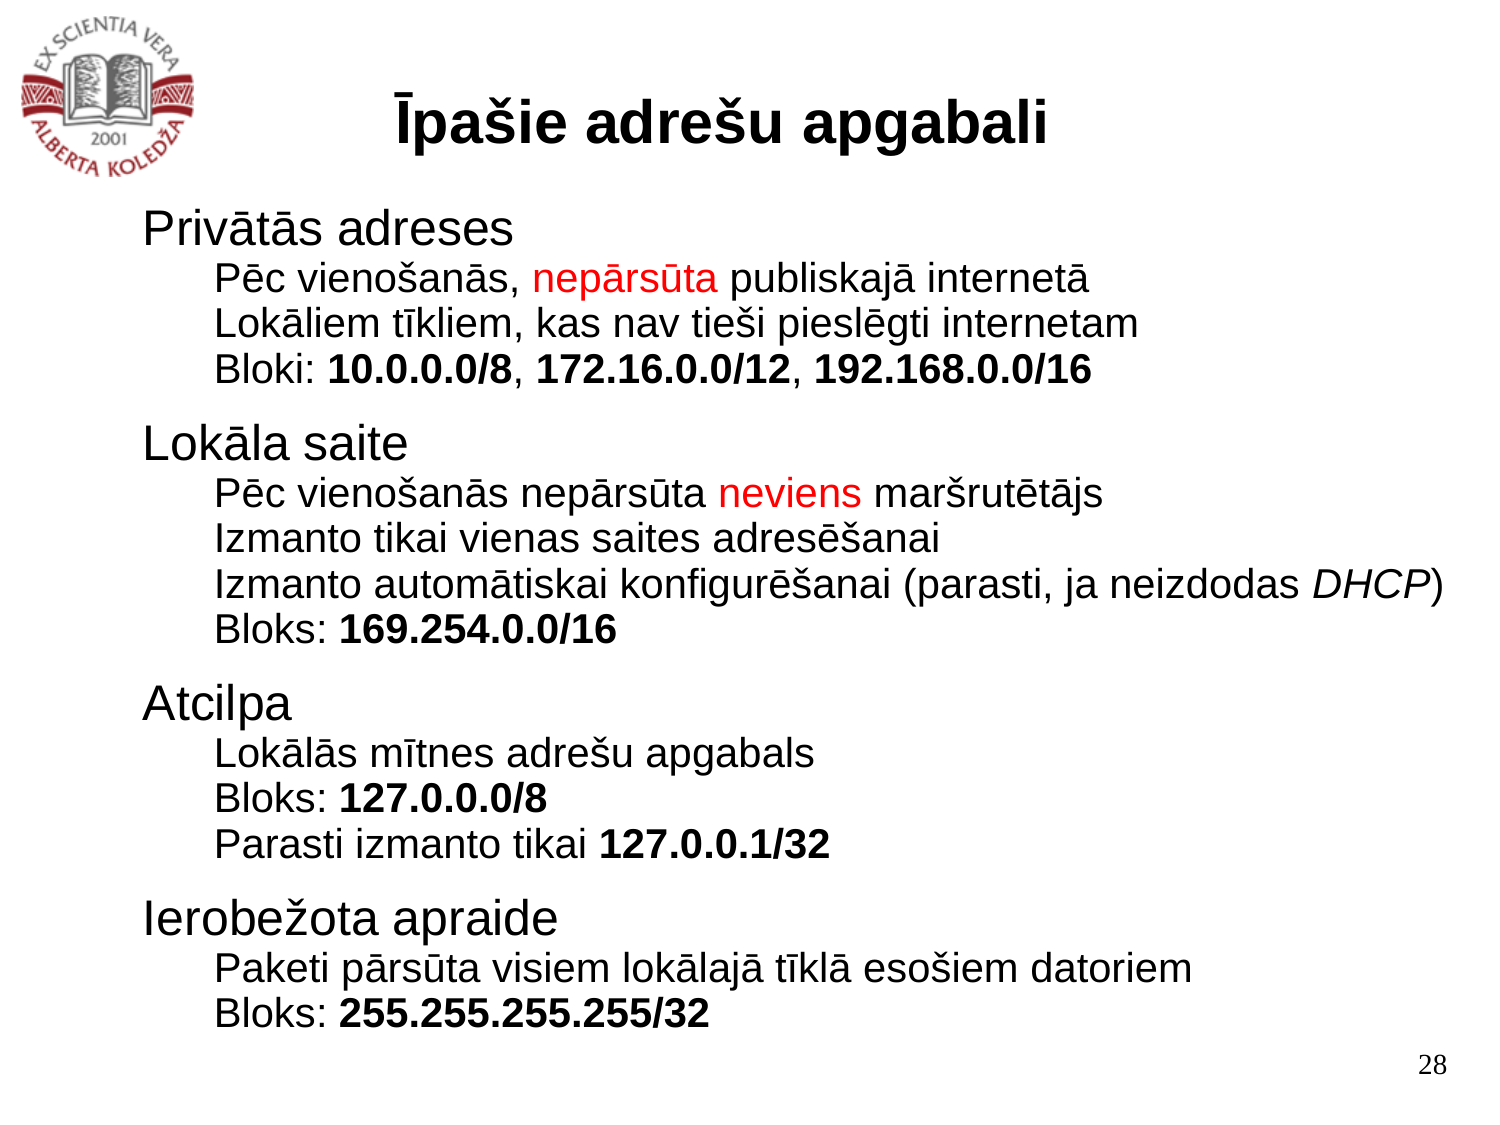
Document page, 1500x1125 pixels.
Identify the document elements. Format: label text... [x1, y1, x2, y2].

picture [21, 16, 194, 177]
list Privātās adreses Pēc vienošanās, nepārsūta publiskajā internetā Lokāliem tīkliem, kas nav tieši pieslēgti internetam Bloki: 10.0.0.0/8, 172.16.0.0/12, 192.168.0.0/16 Lokāla saite Pēc vienošanās nepārsūta neviens maršrutētājs Izmanto tikai vienas saites adresēšanai Izmanto automātiskai konfigurēšanai (parasti, ja neizdodas DHCP) Bloks: 169.254.0.0/16 Atcilpa Lokālās mītnes adrešu apgabals Bloks: 127.0.0.0/8 Parasti izmanto tikai 127.0.0.1/32 Ierobežota apraide Paketi pārsūta visiem lokālajā tīklā esošiem datoriem Bloks: 255.255.255.255/32 [57, 200, 1483, 1101]
title Īpašie adrešu apgabali [50, 62, 1374, 175]
